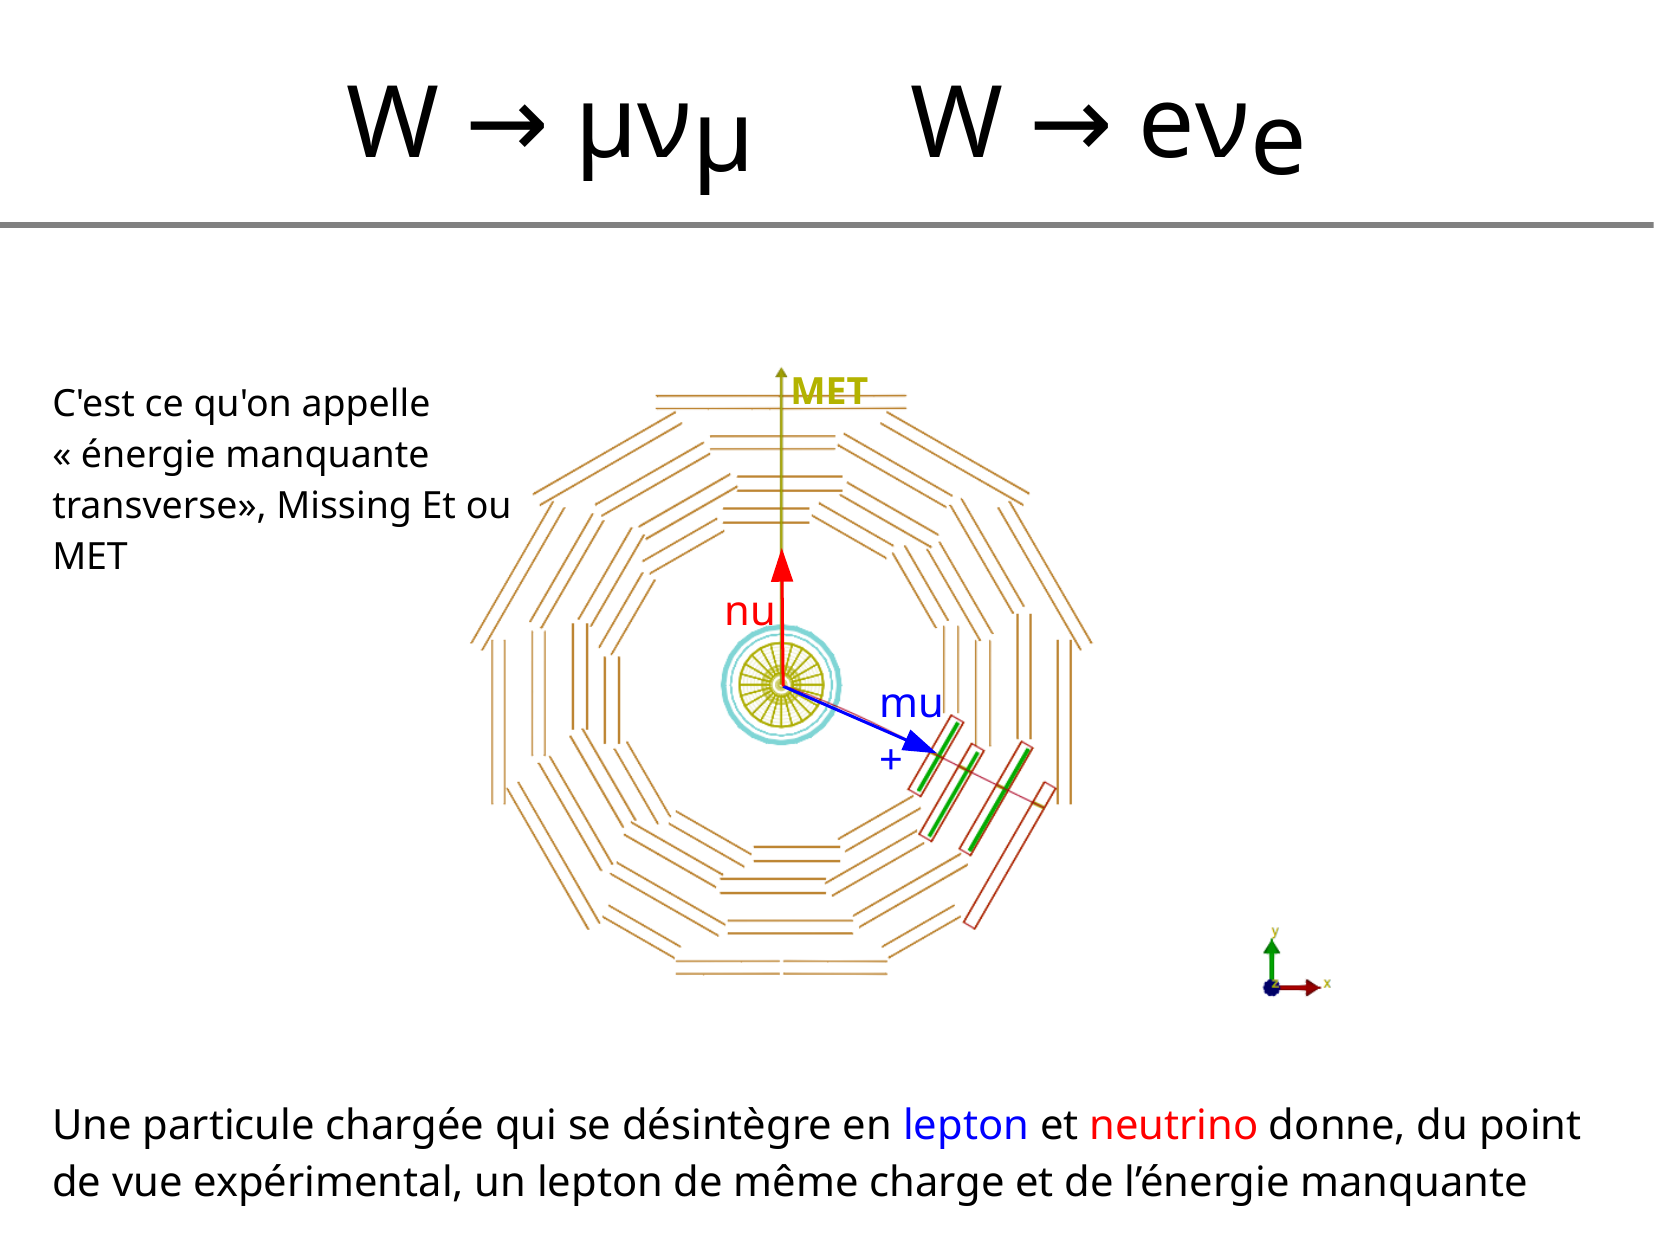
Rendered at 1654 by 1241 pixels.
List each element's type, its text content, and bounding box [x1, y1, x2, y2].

text_box mu+ [864, 665, 978, 729]
text_box nu [709, 573, 860, 637]
text_box Une particule chargée qui se désintègre en lepton et neutrino donne, du point de vue expérimental, un lepton de même charge et de l’énergie manquante [37, 1087, 1613, 1199]
text_box MET [775, 357, 926, 416]
text_box W → μνμ W → eνe [0, 43, 1654, 190]
picture [385, 337, 1331, 1047]
text_box C'est ce qu'on appelle « énergie manquante transverse», Missing Et ou MET [37, 368, 601, 513]
